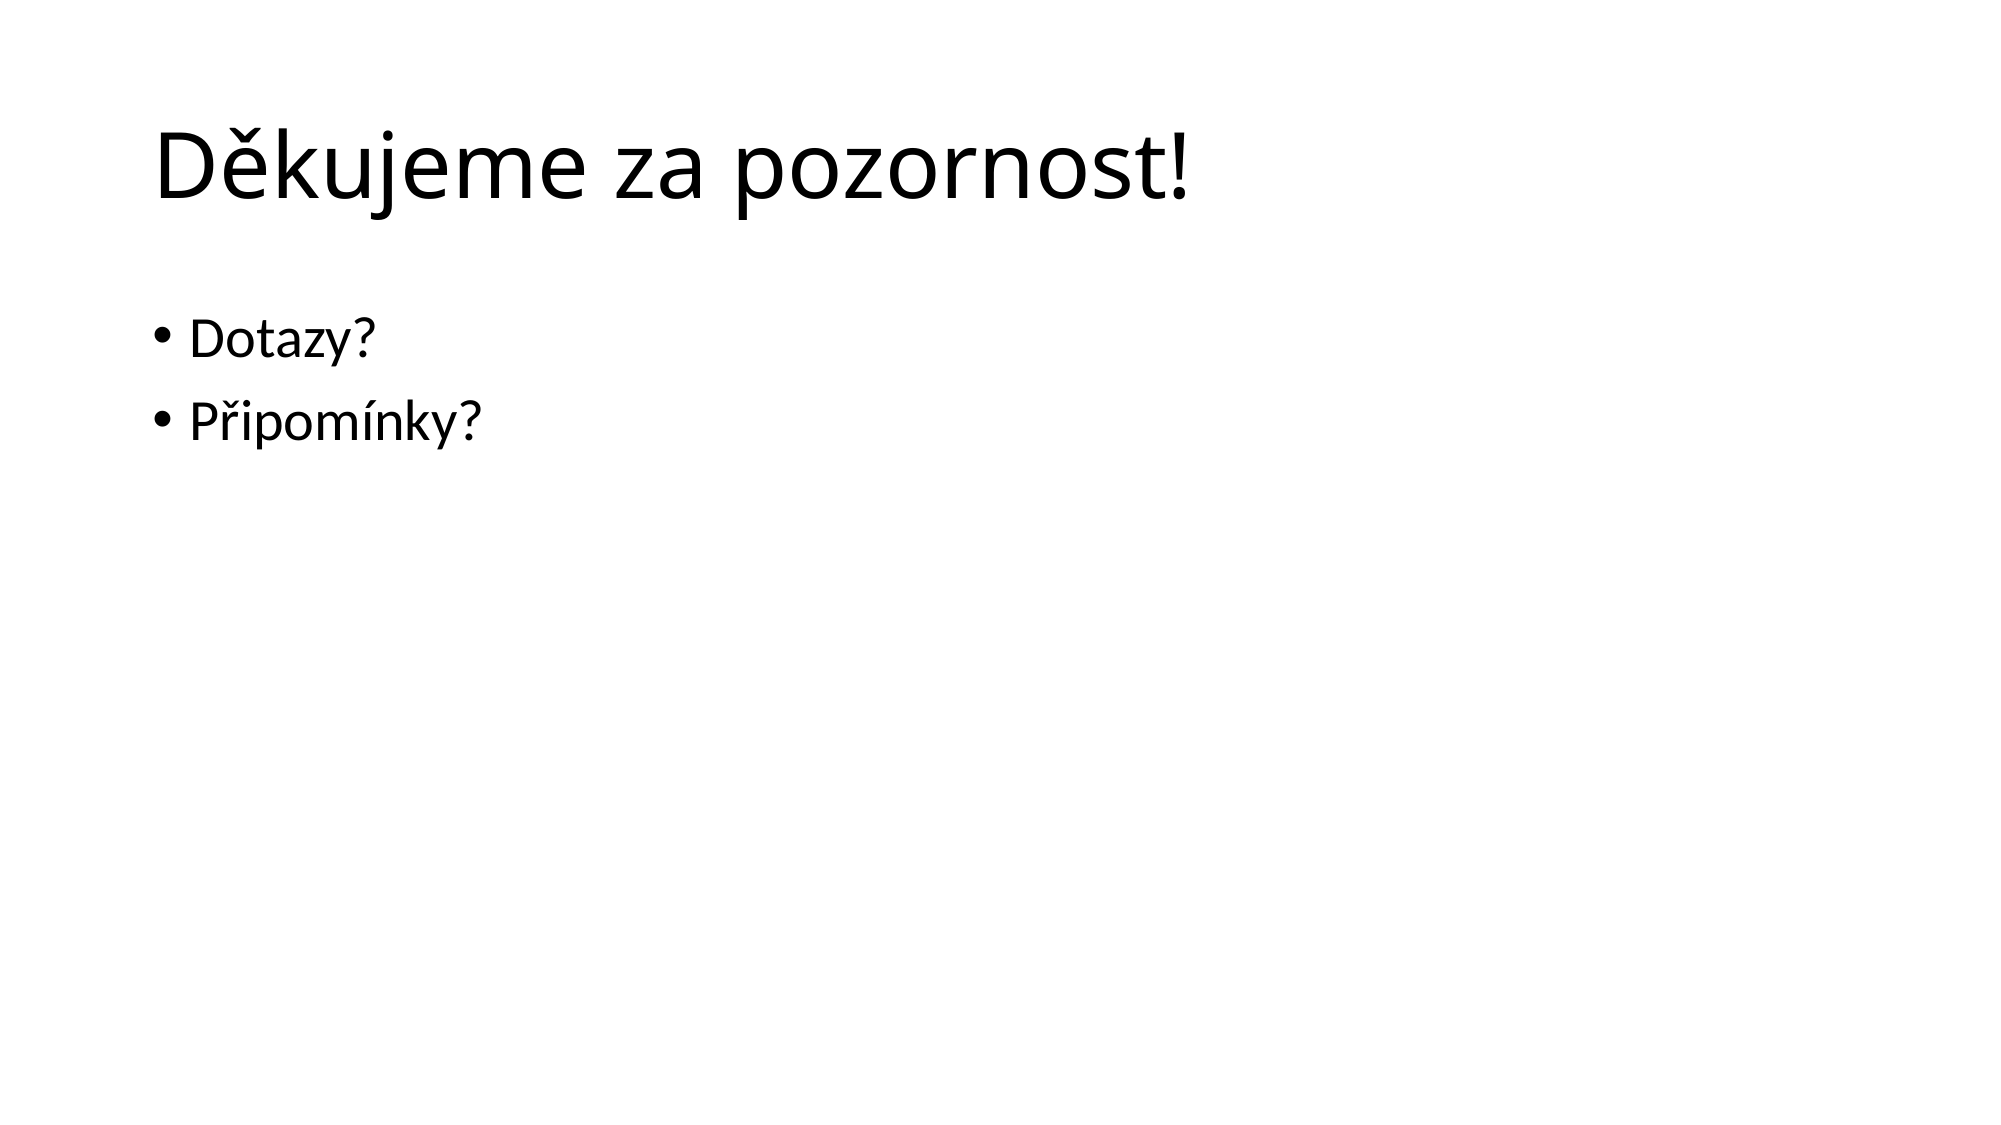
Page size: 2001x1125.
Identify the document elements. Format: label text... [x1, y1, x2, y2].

title Děkujeme za pozornost! [137, 59, 1863, 278]
list Dotazy? Připomínky? [137, 299, 1863, 1014]
